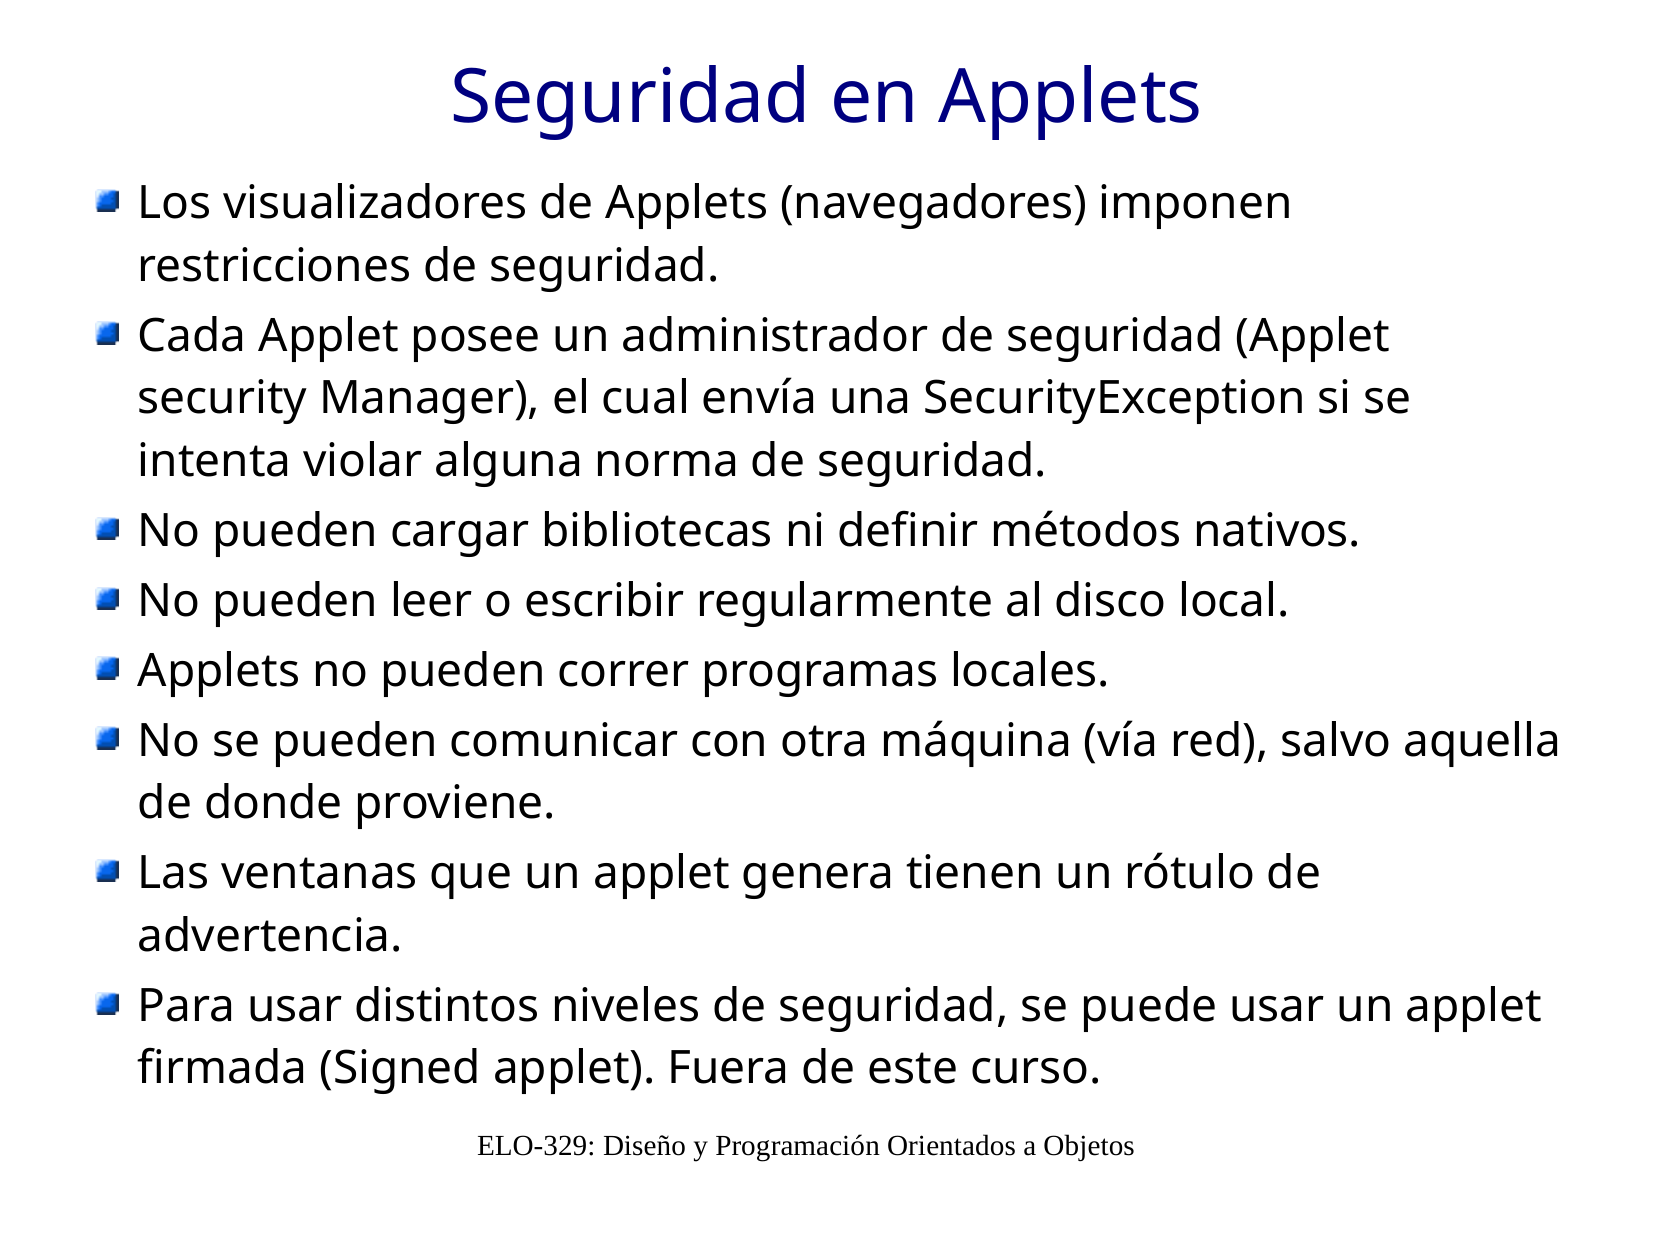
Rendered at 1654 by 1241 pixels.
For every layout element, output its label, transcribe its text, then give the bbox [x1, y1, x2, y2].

list Los visualizadores de Applets (navegadores) imponen restricciones de seguridad. Cada Applet posee un administrador de seguridad (Applet security Manager), el cual envía una SecurityException si se intenta violar alguna norma de seguridad. No pueden cargar bibliotecas ni definir métodos nativos. No pueden leer o escribir regularmente al disco local. Applets no pueden correr programas locales. No se pueden comunicar con otra máquina (vía red), salvo aquella de donde proviene. Las ventanas que un applet genera tienen un rótulo de advertencia. Para usar distintos niveles de seguridad, se puede usar un applet firmada (Signed applet). Fuera de este curso. [81, 169, 1571, 1099]
title Seguridad en Applets [82, 43, 1571, 145]
